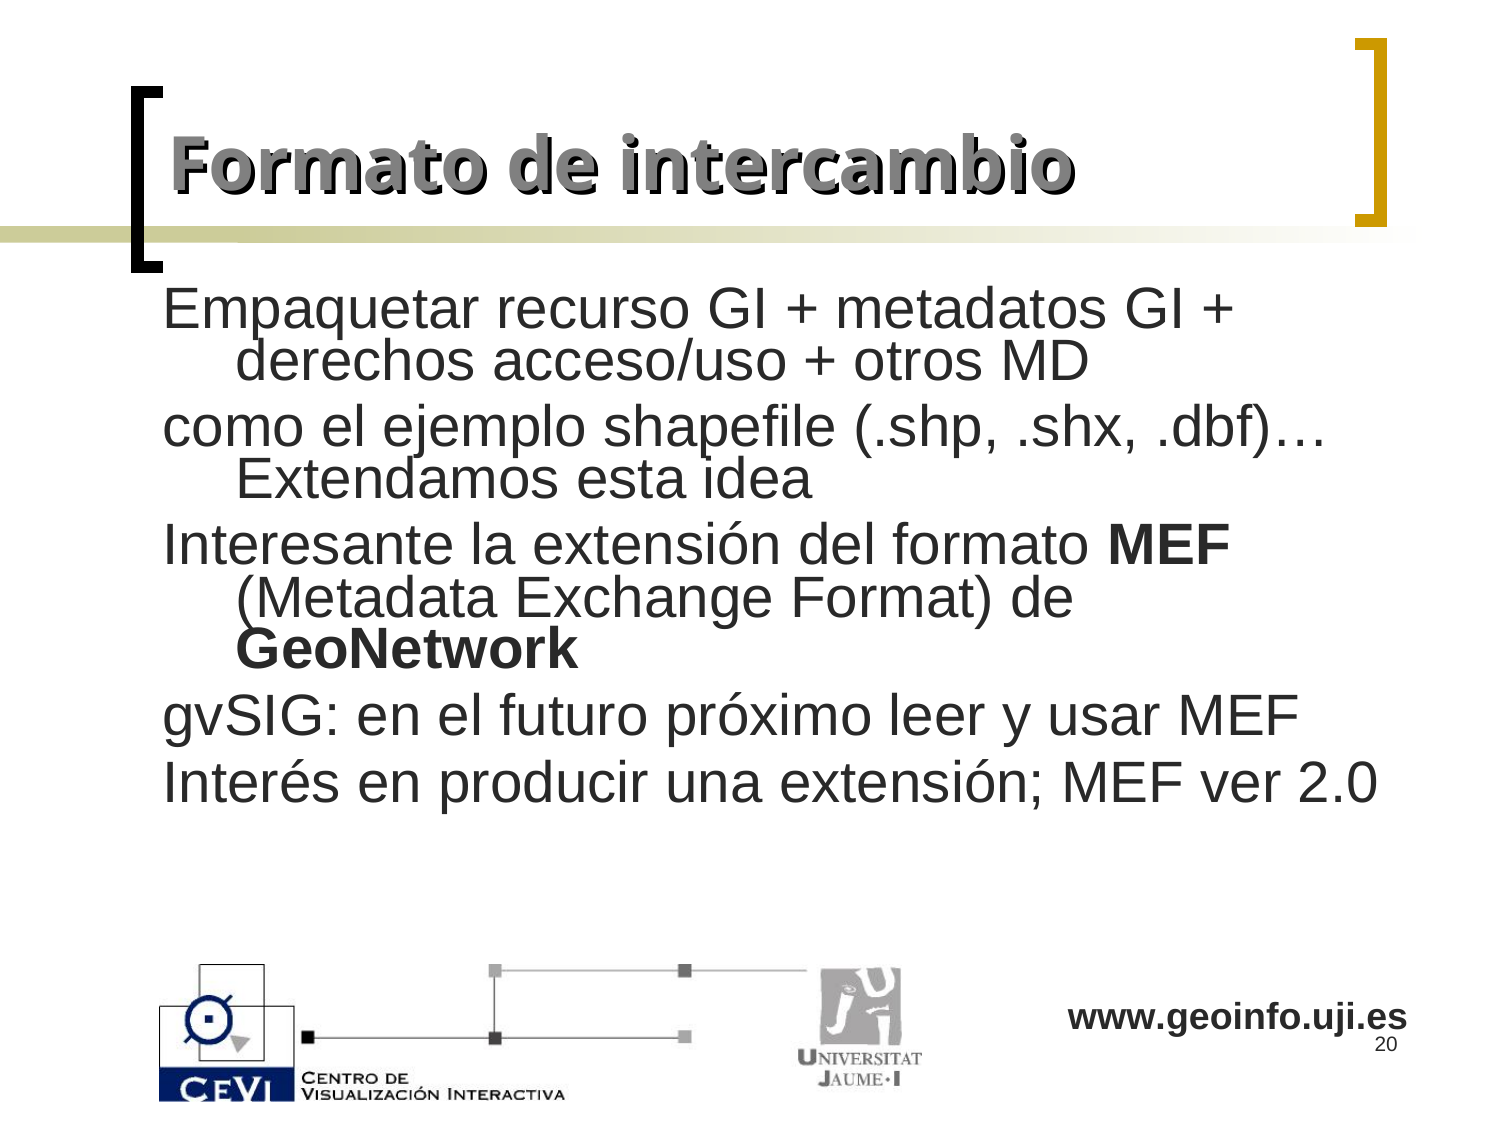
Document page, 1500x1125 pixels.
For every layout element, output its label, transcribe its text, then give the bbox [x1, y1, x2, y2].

picture [159, 983, 922, 1102]
list Empaquetar recurso GI + metadatos GI + derechos acceso/uso + otros MD como el ejemplo shapefile (.shp, .shx, .dbf)… Extendamos esta idea Interesante la extensión del formato MEF (Metadata Exchange Format) de GeoNetwork gvSIG: en el futuro próximo leer y usar MEF Interés en producir una extensión; MEF ver 2.0 [147, 278, 1405, 983]
title Formato de intercambio [152, 15, 1328, 220]
